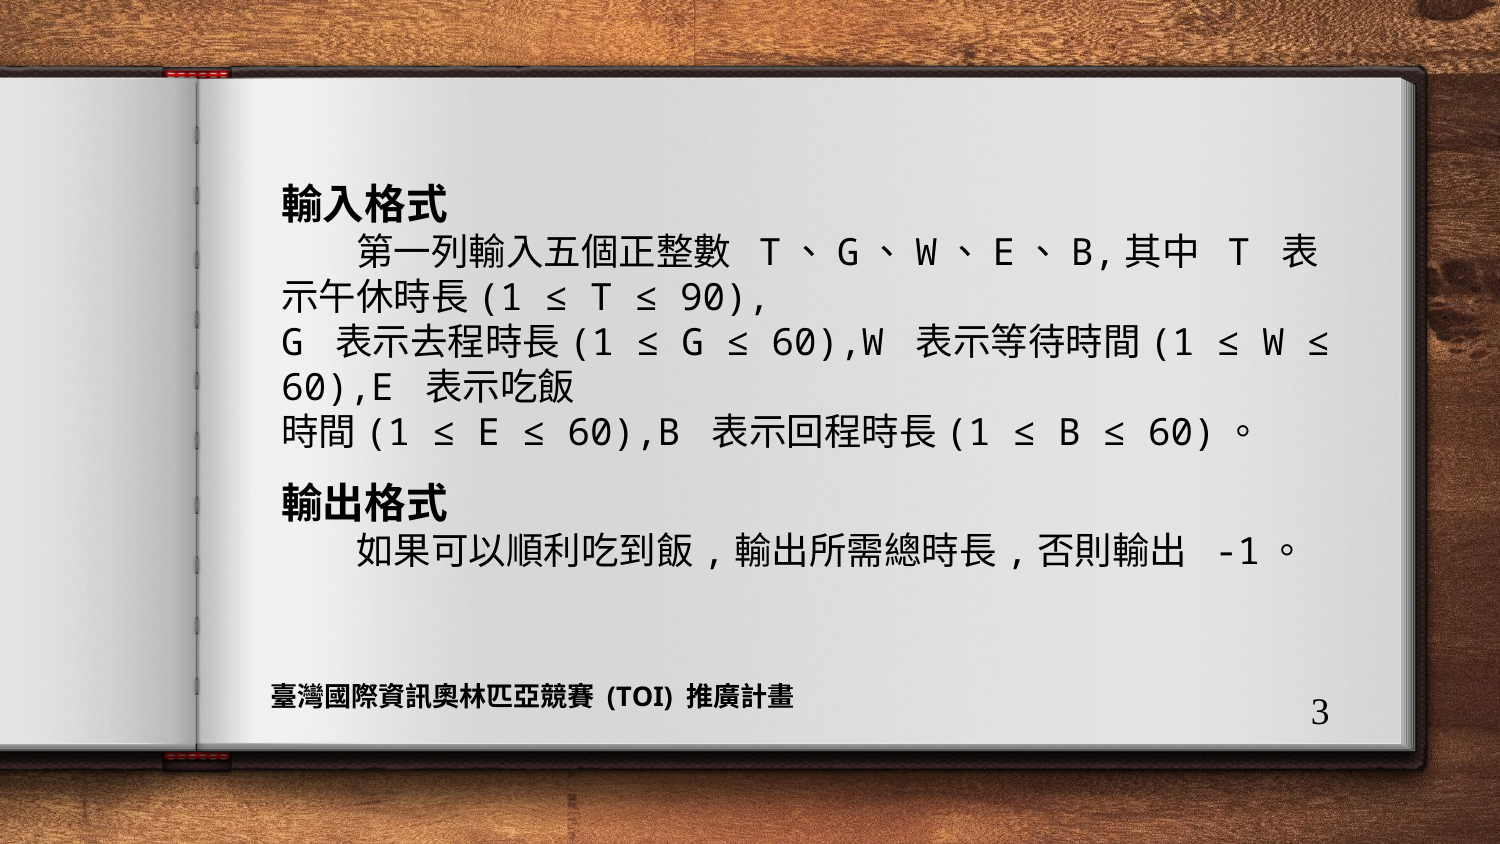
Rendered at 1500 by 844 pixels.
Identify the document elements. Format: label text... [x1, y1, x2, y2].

text_box 3 [1295, 672, 1386, 737]
text_box 輸入格式 第一列輸入五個正整數 T、G、W、E、B,其中 T 表示午休時長(1 ≤ T ≤ 90), G 表示去程時長(1 ≤ G ≤ 60),W 表示等待時間(1 ≤ W ≤ 60),E 表示吃飯 時間(1 ≤ E ≤ 60),B 表示回程時長(1 ≤ B ≤ 60)。 [266, 171, 1356, 461]
text_box 輸出格式 如果可以順利吃到飯,輸出所需總時長,否則輸出 -1。 [266, 470, 1368, 580]
